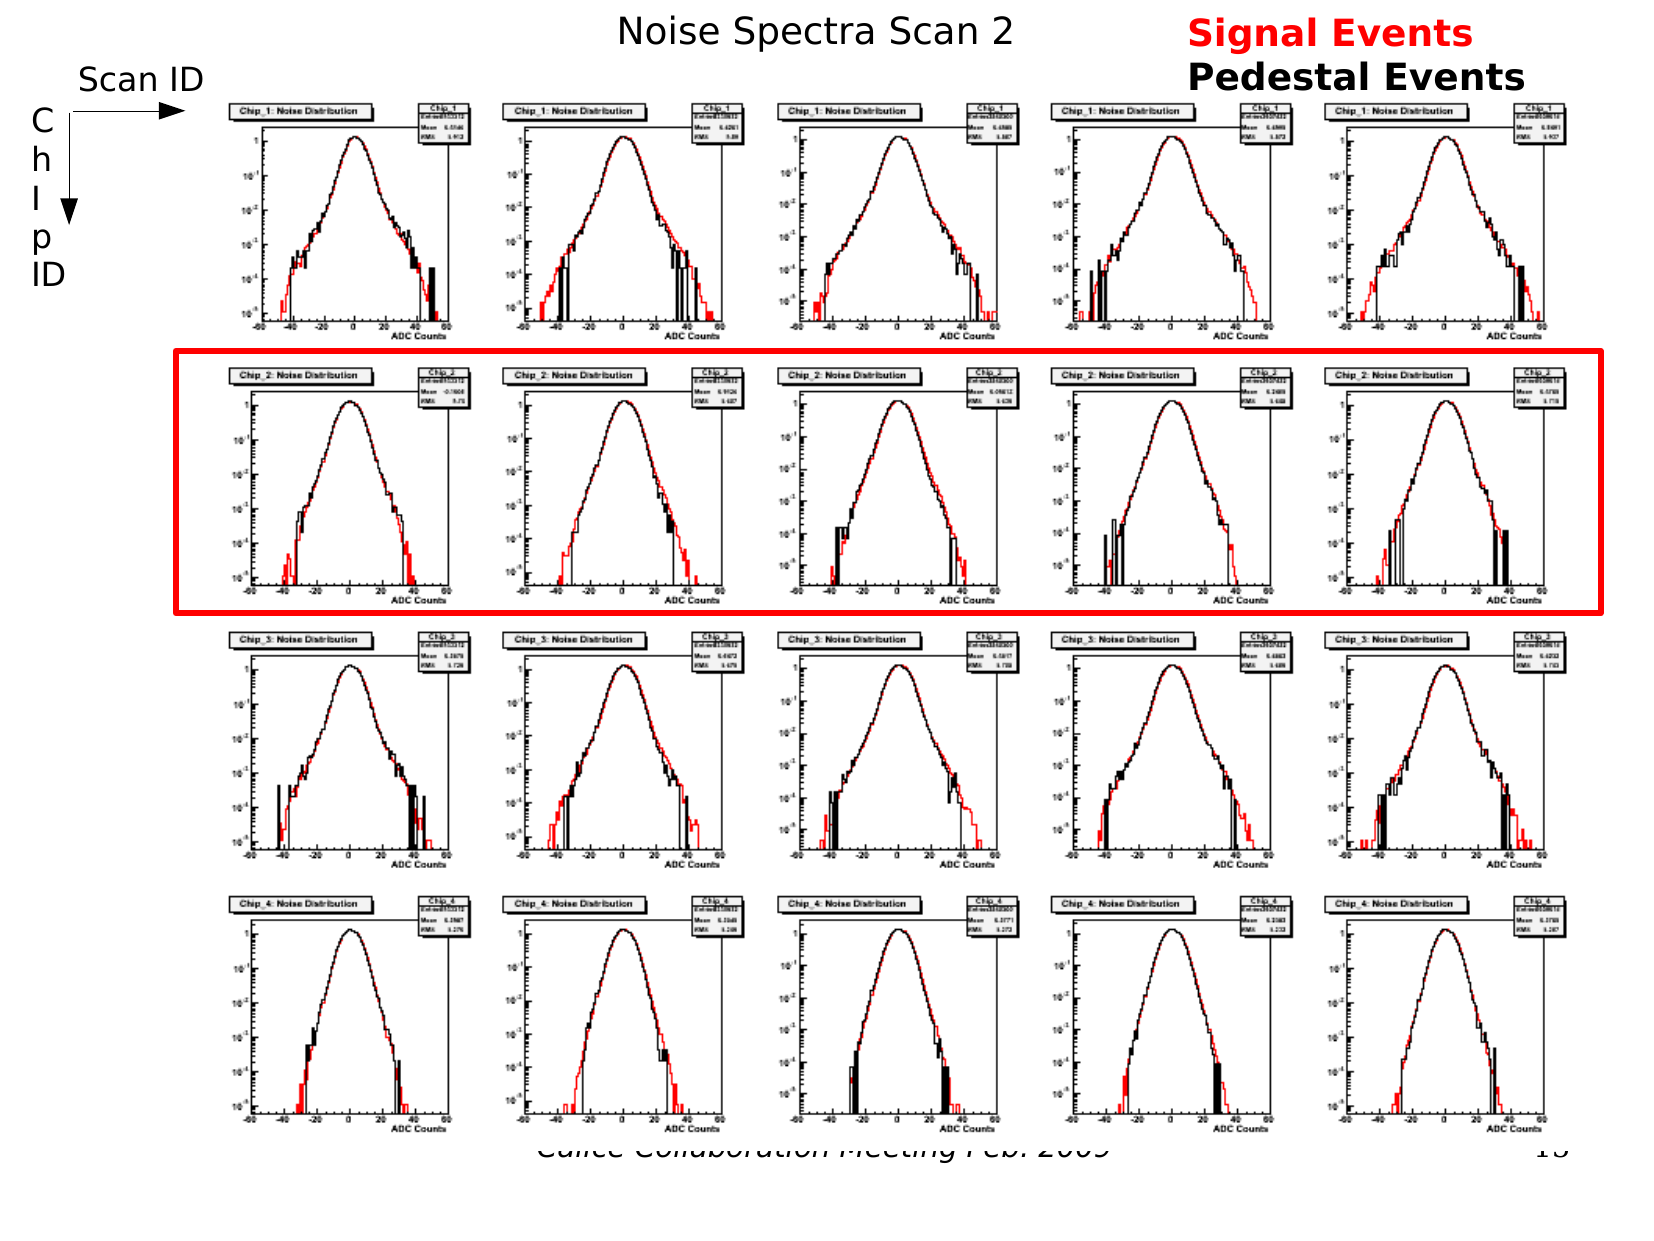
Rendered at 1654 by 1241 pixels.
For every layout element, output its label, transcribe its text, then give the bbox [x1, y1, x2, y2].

text_box Scan ID [63, 53, 218, 107]
picture [215, 94, 1584, 348]
picture [215, 354, 1584, 610]
text_box Noise Spectra Scan 2 [601, 2, 1023, 61]
picture [215, 616, 1584, 1151]
text_box C h I p ID [16, 94, 81, 303]
text_box Signal Events Pedestal Events [1172, 4, 1623, 107]
